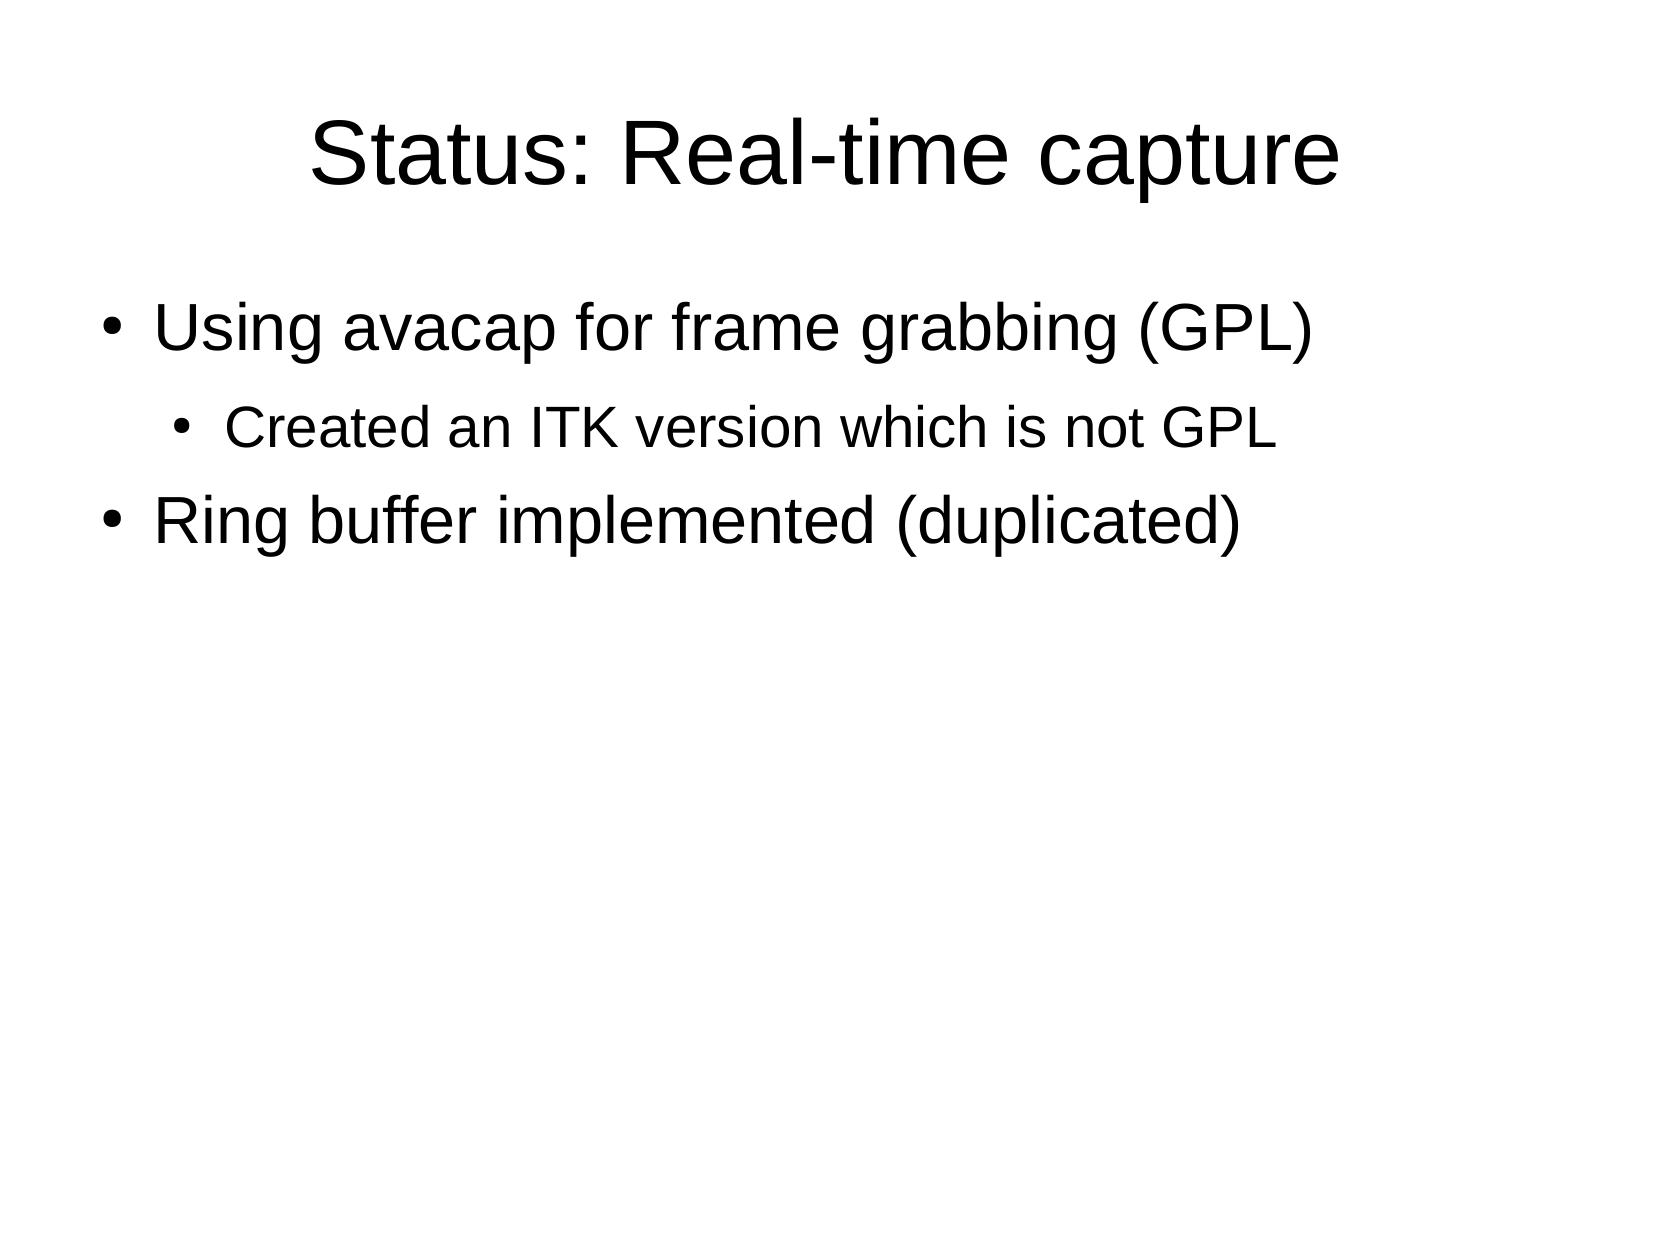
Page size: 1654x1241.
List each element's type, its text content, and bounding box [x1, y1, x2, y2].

list Using avacap for frame grabbing (GPL) Created an ITK version which is not GPL Ring buffer implemented (duplicated) [82, 290, 1571, 1109]
title Status: Real-time capture [82, 49, 1571, 257]
